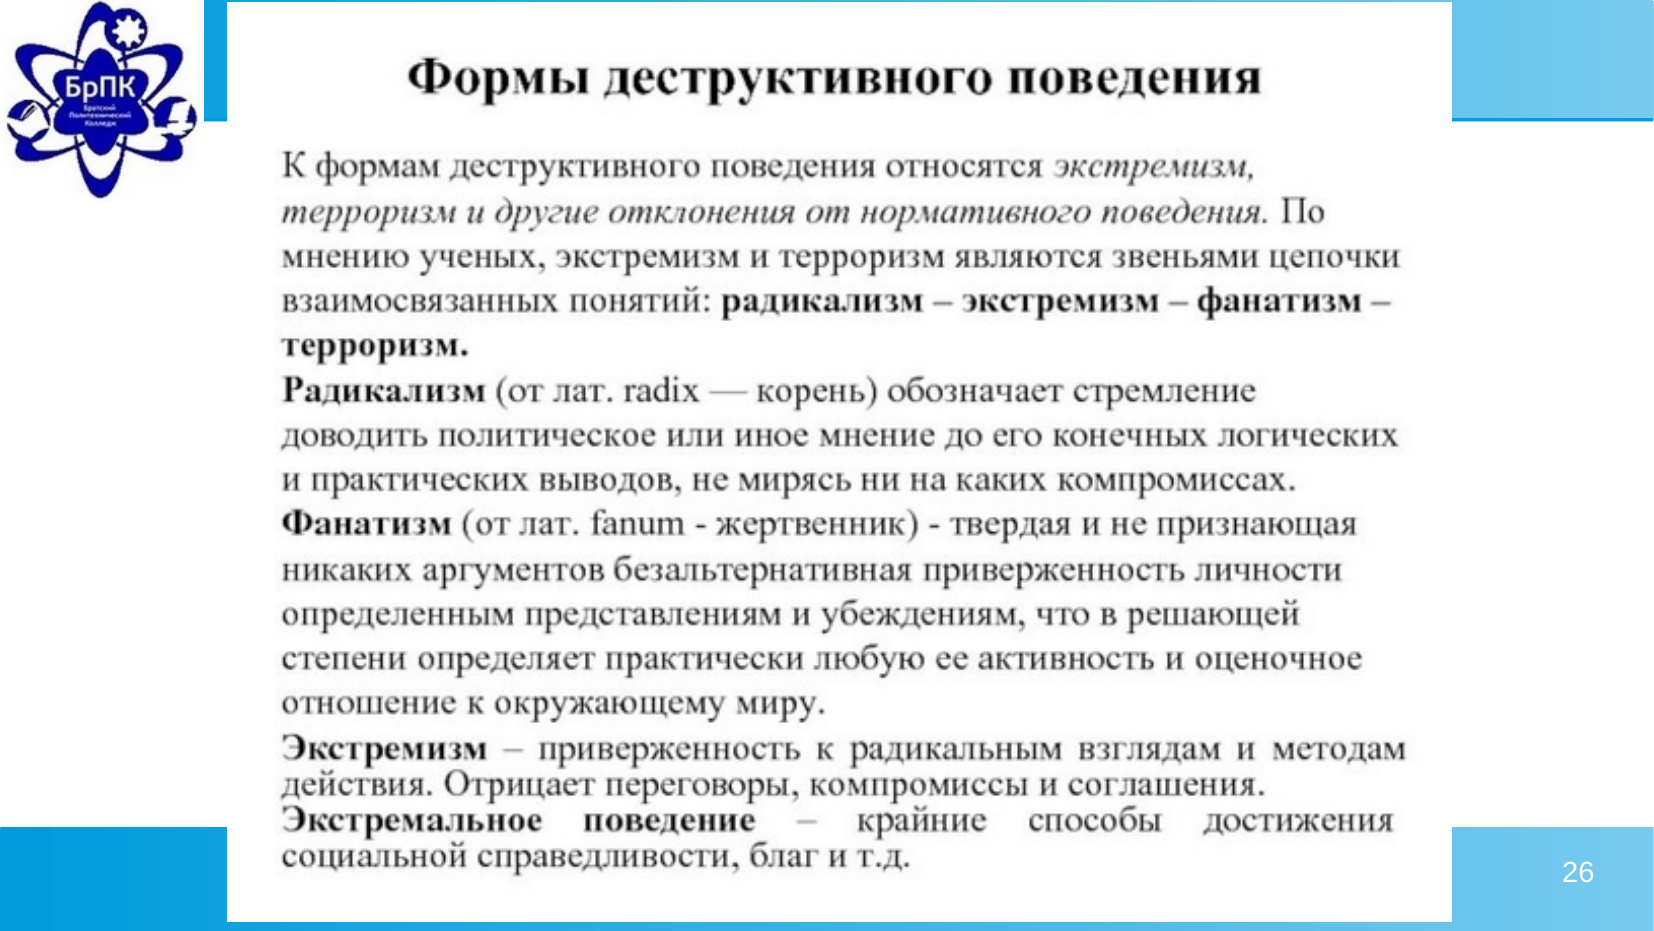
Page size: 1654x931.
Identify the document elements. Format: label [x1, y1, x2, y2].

picture [0, 0, 204, 203]
picture [227, 2, 1452, 922]
